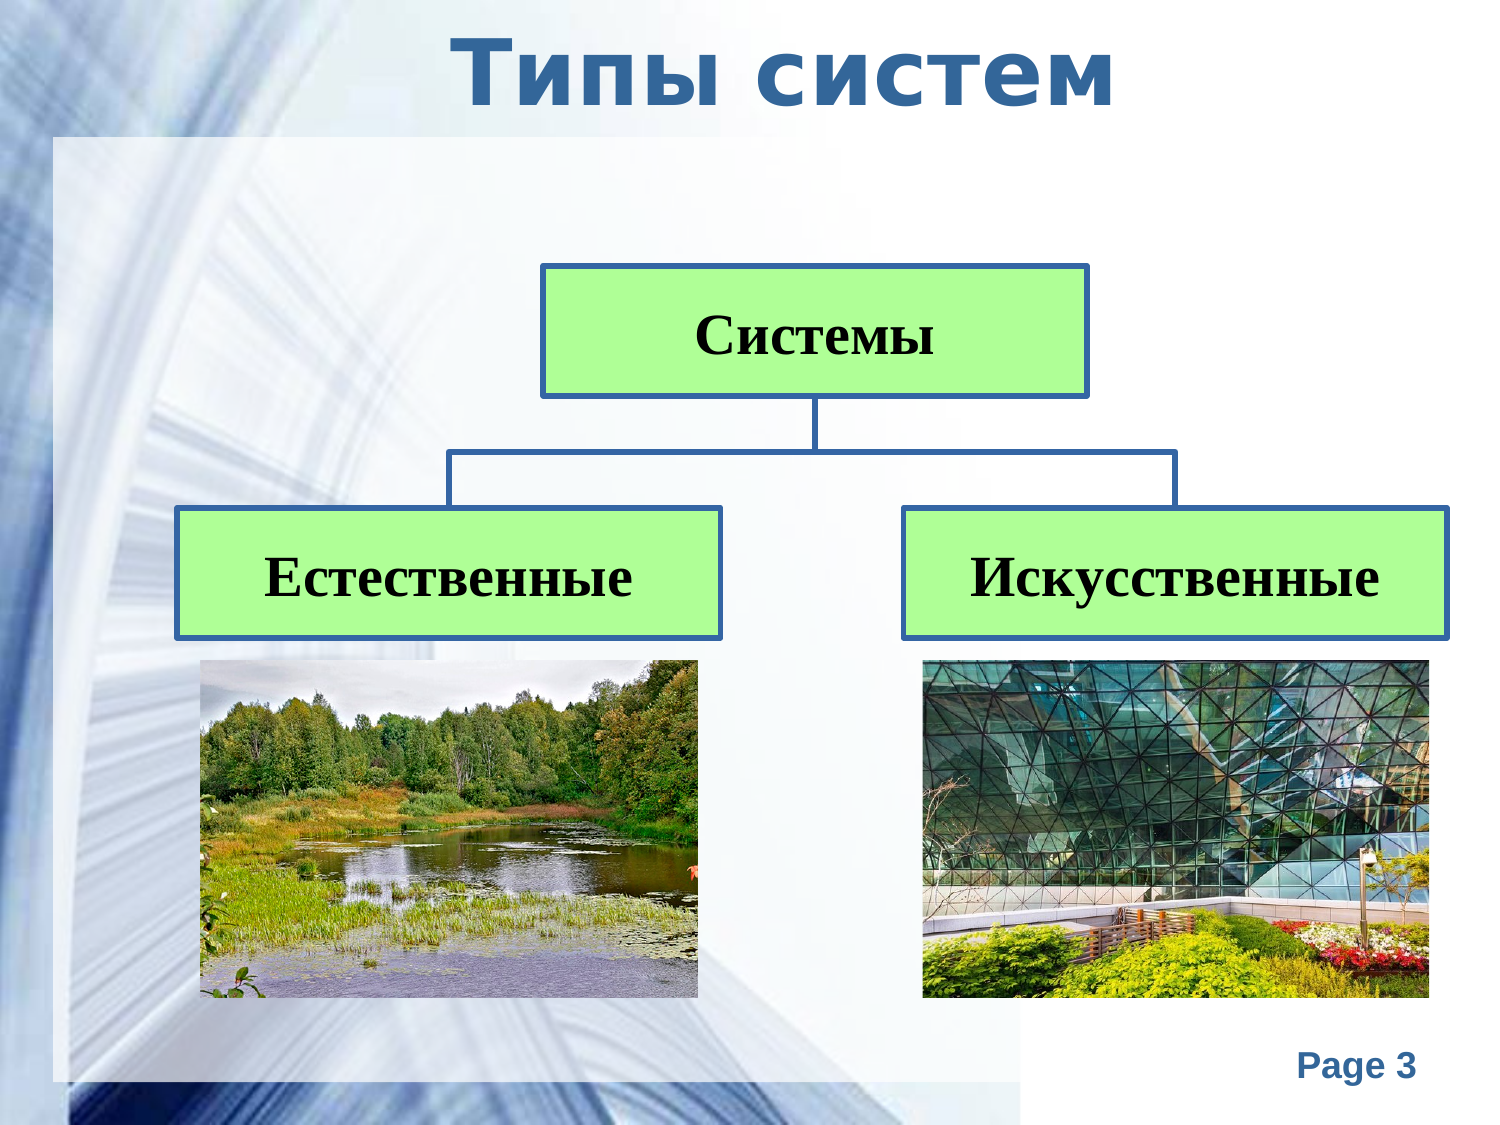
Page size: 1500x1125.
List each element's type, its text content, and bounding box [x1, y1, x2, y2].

picture [0, 0, 1500, 1125]
text_box Естественные [177, 507, 721, 638]
text_box Системы [543, 265, 1087, 396]
text_box Искусственные [903, 507, 1447, 638]
text_box Типы систем [435, 5, 1134, 132]
